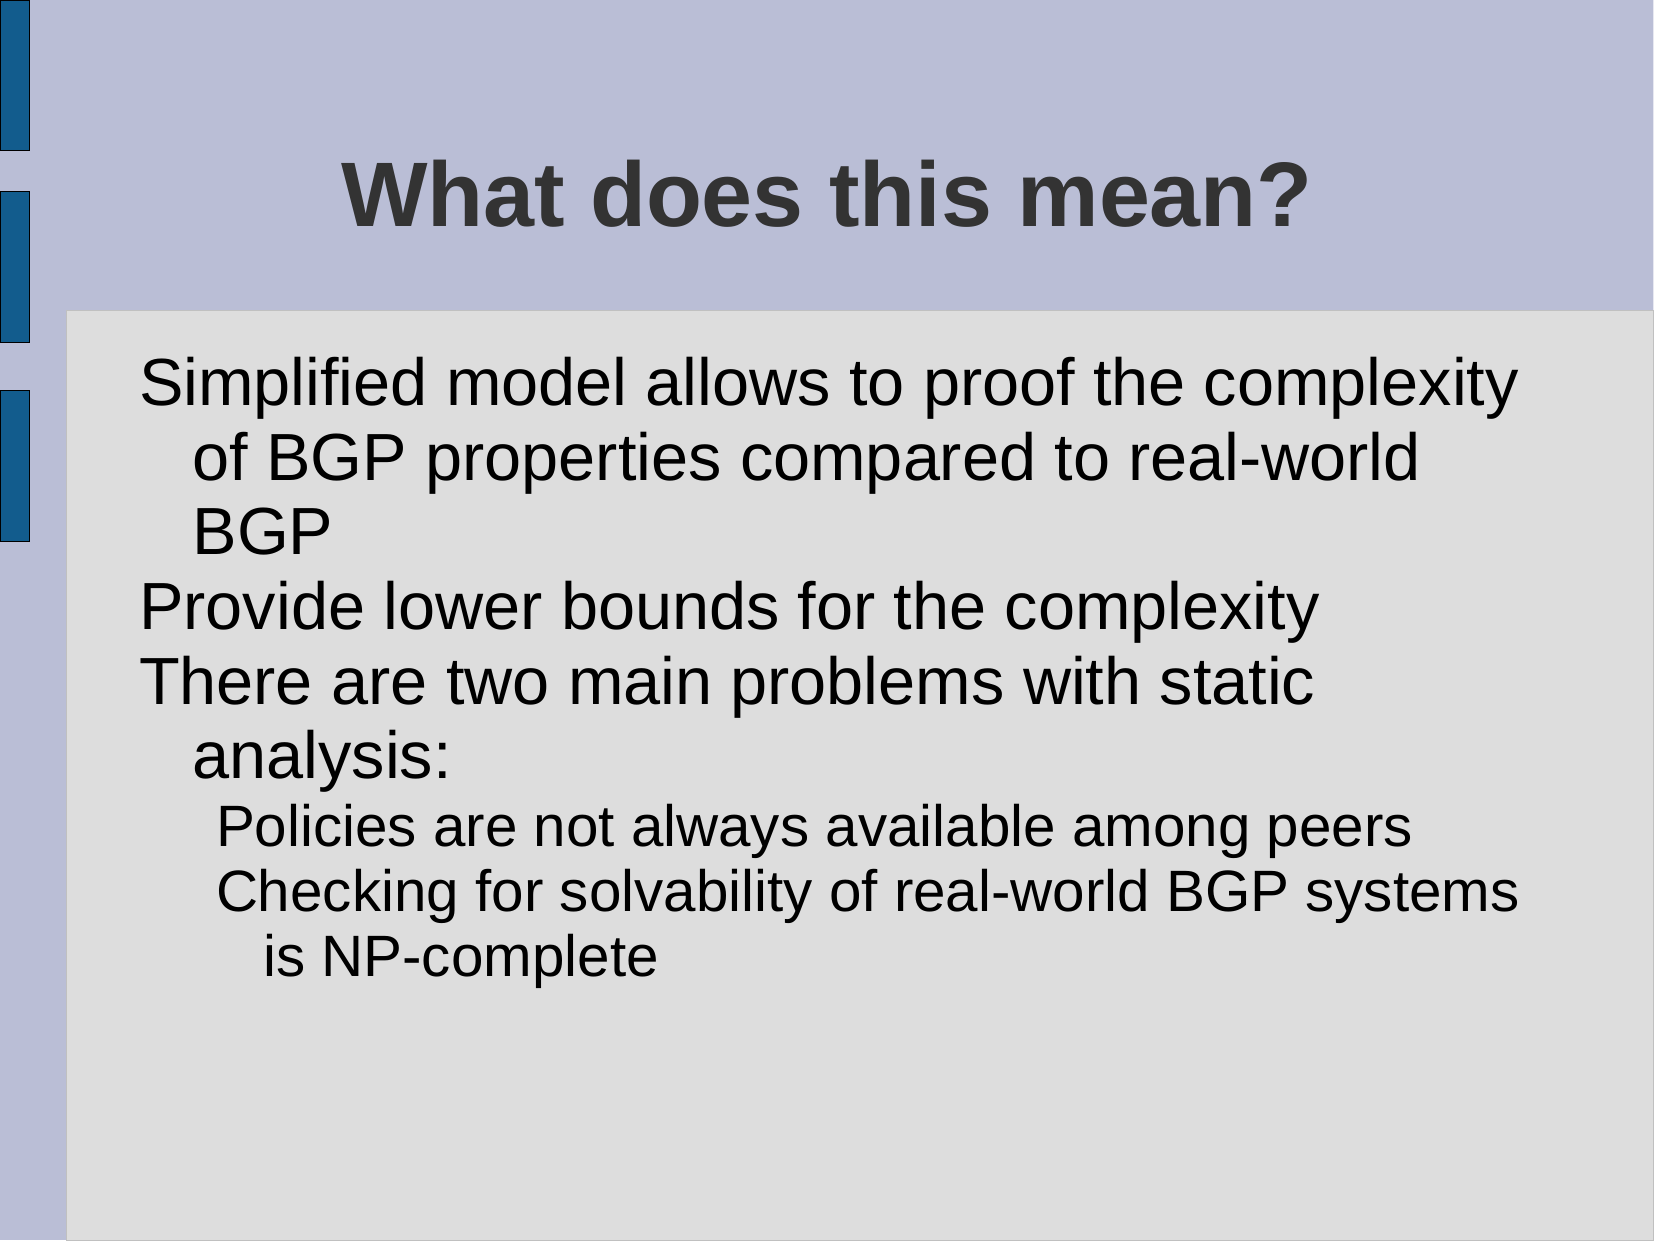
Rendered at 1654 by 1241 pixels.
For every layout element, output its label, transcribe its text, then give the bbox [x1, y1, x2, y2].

list Simplified model allows to proof the complexity of BGP properties compared to real-world BGP Provide lower bounds for the complexity There are two main problems with static analysis: Policies are not always available among peers Checking for solvability of real-world BGP systems is NP-complete [121, 344, 1534, 1127]
title What does this mean? [121, 91, 1534, 299]
